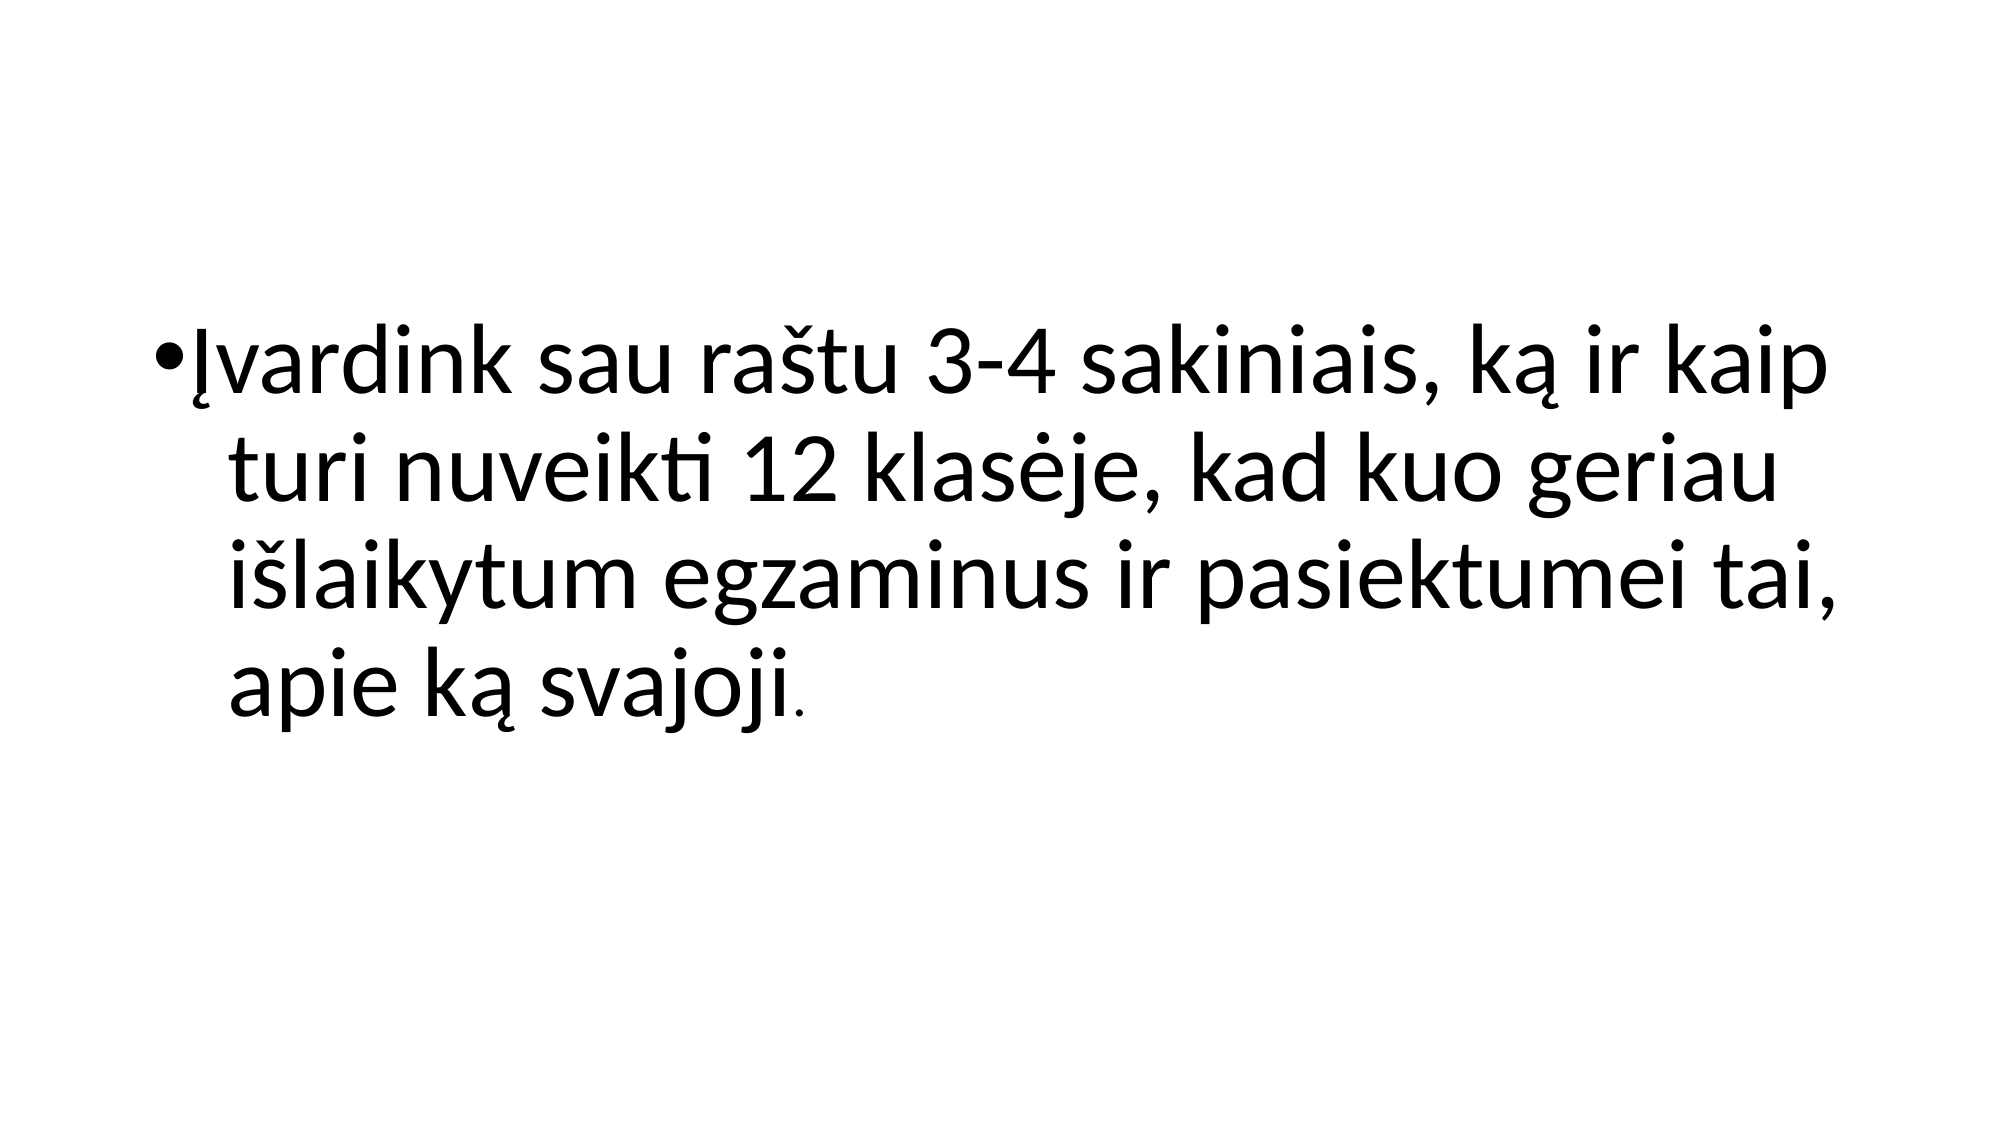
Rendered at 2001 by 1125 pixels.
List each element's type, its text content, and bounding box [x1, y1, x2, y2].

list Įvardink sau raštu 3-4 sakiniais, ką ir kaip turi nuveikti 12 klasėje, kad kuo geriau išlaikytum egzaminus ir pasiektumei tai, apie ką svajoji. [137, 299, 1863, 1014]
